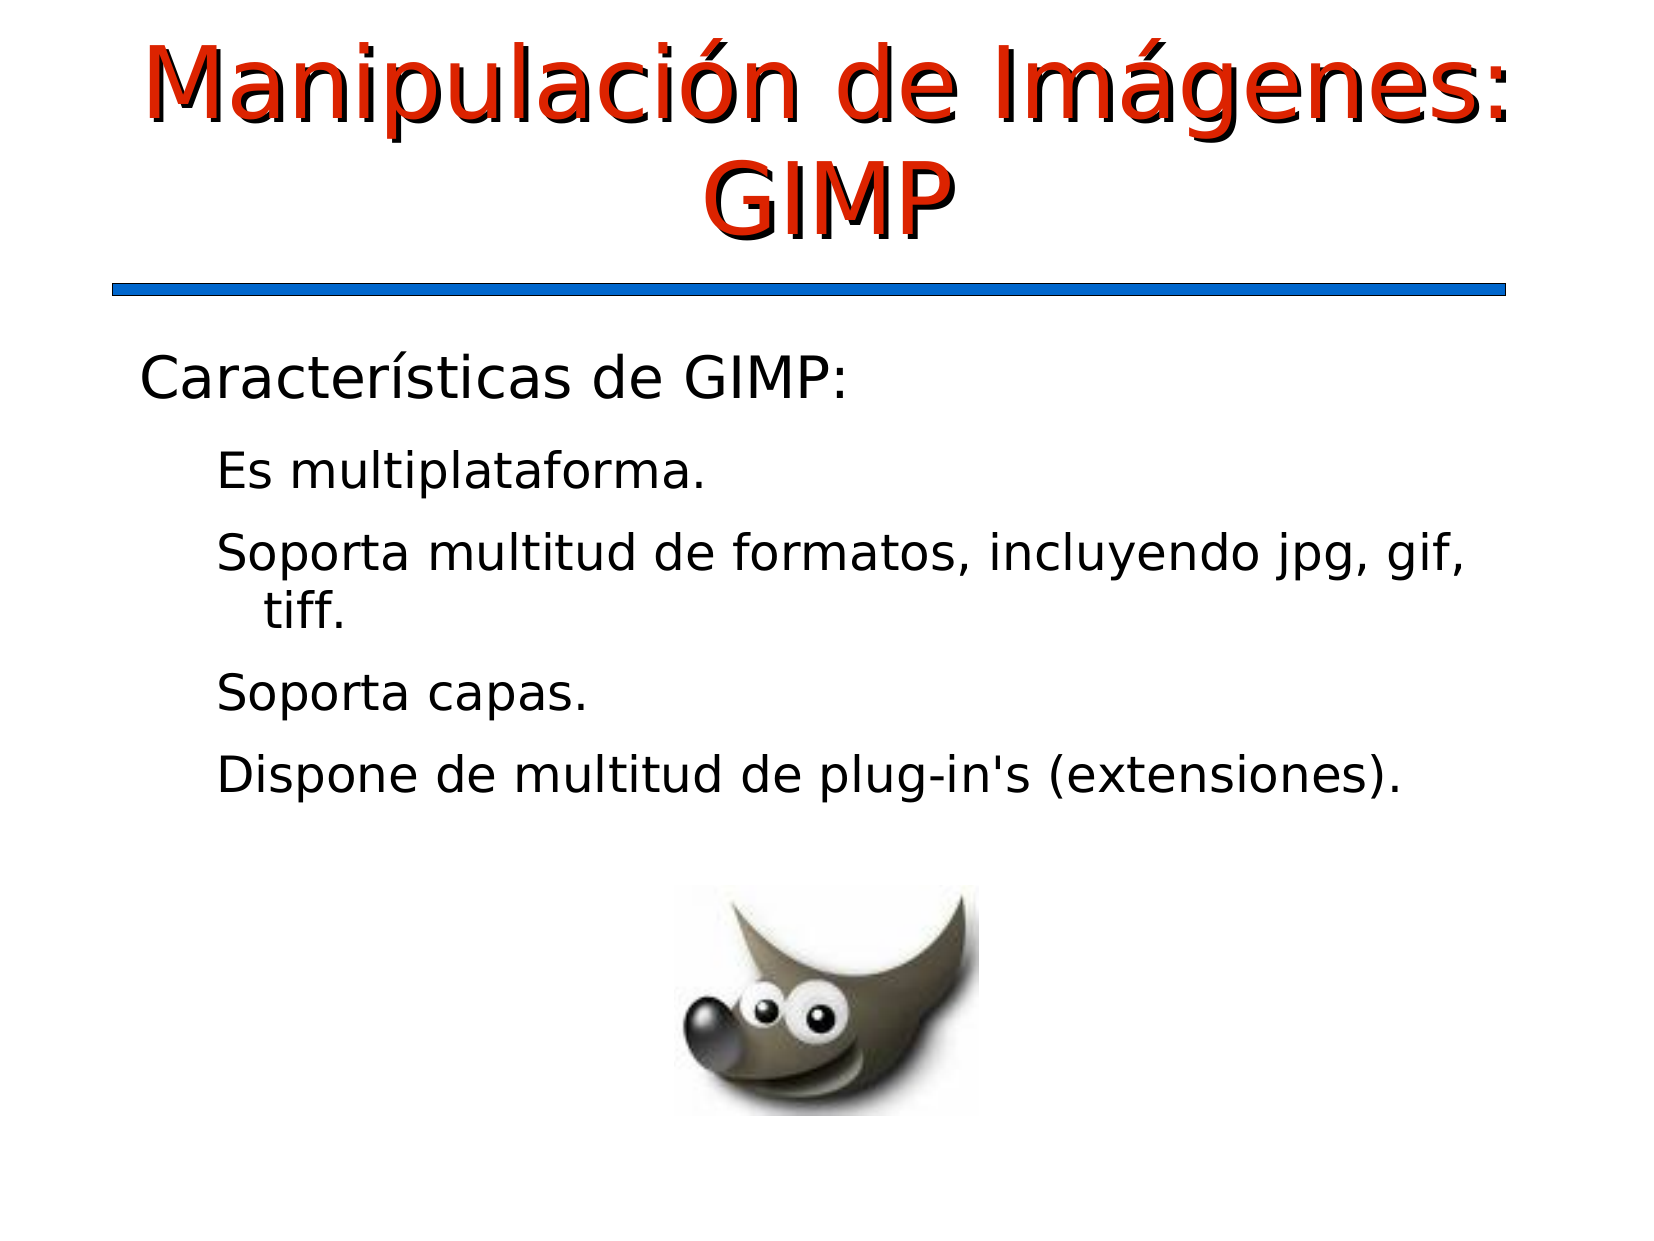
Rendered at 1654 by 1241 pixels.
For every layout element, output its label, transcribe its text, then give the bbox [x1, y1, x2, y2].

picture [674, 885, 979, 1116]
list Características de GIMP: Es multiplataforma. Soporta multitud de formatos, incluyendo jpg, gif, tiff. Soporta capas. Dispone de multitud de plug-in's (extensiones). [121, 344, 1534, 1127]
title Manipulación de Imágenes: GIMP [121, 25, 1534, 258]
